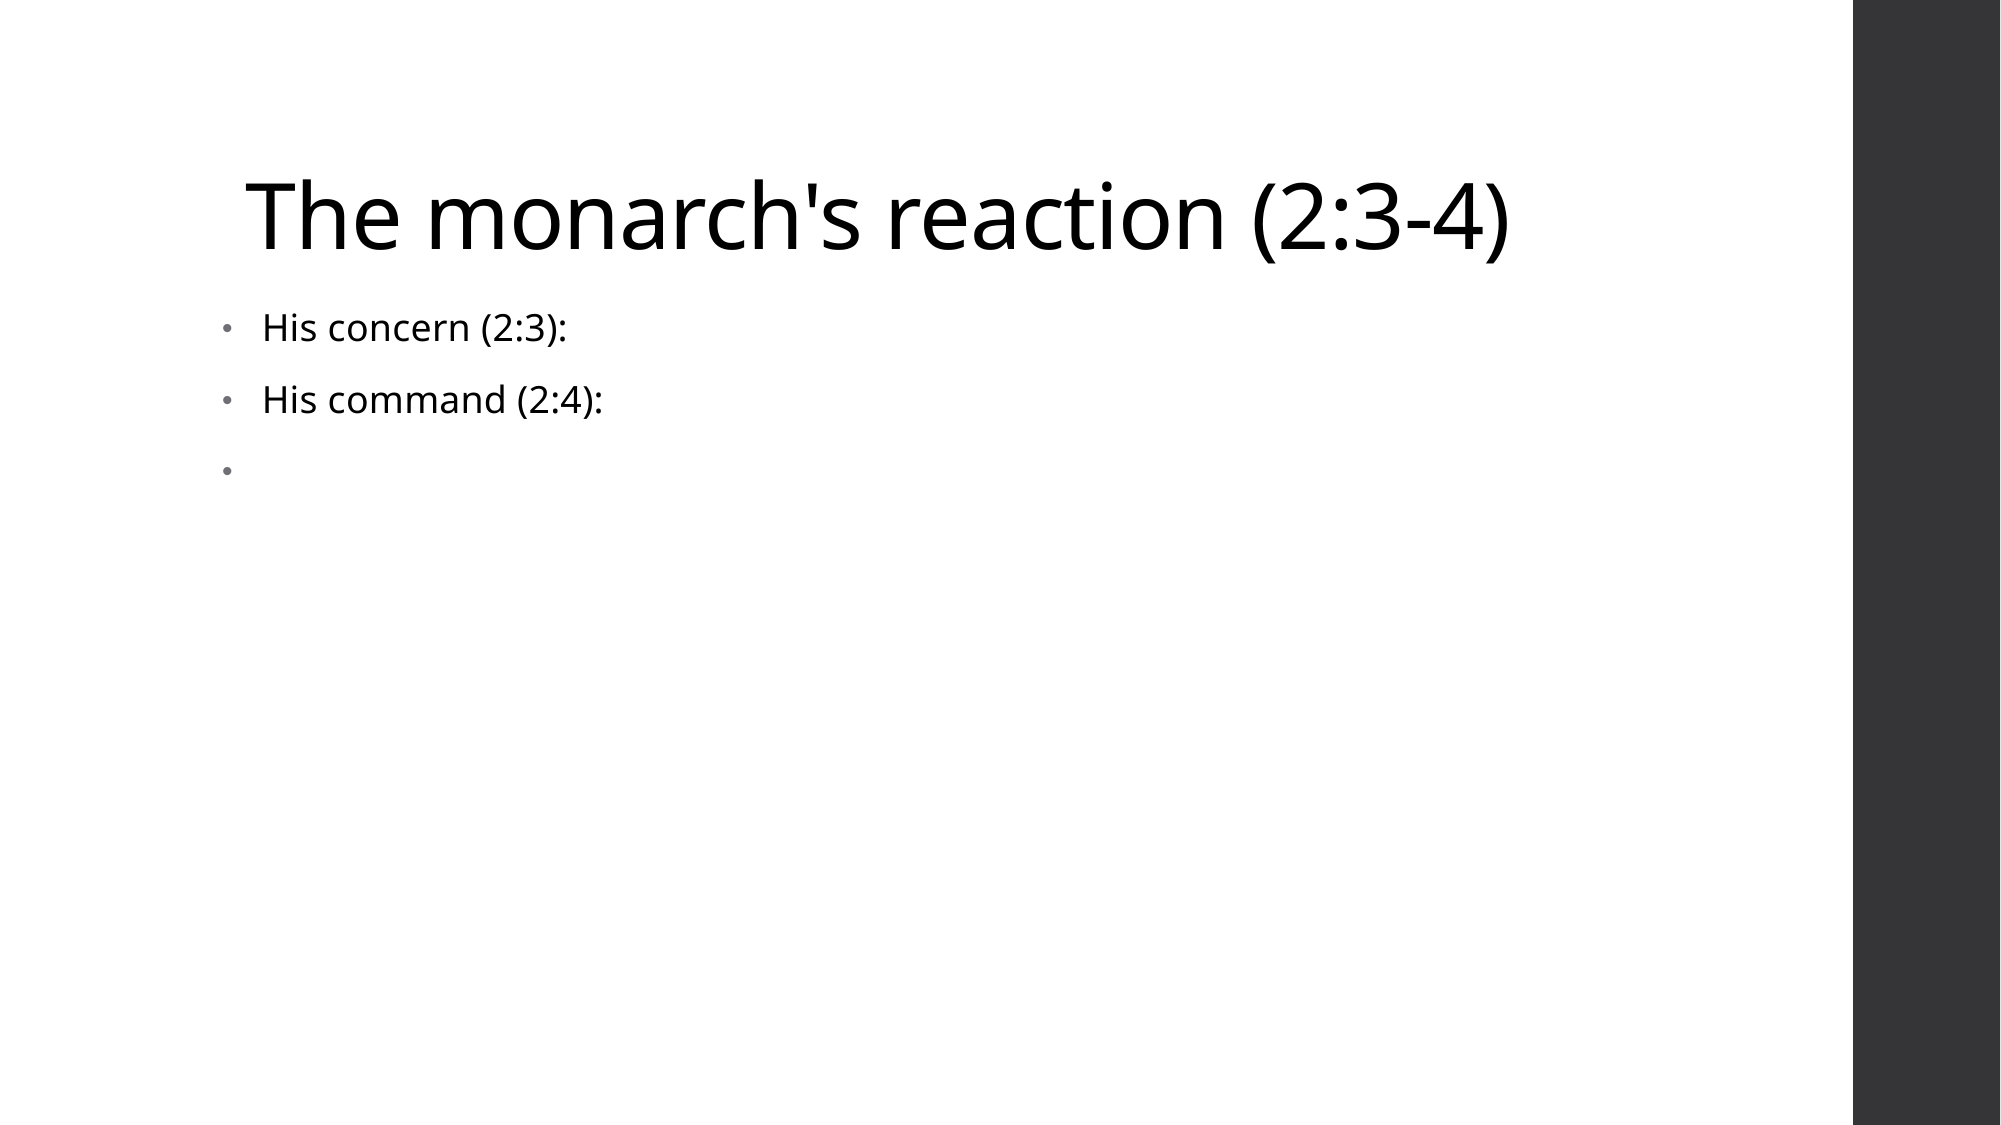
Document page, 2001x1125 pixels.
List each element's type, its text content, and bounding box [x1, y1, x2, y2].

list His concern (2:3): His command (2:4): [206, 299, 1617, 1014]
title The monarch's reaction (2:3-4) [206, 60, 1797, 278]
